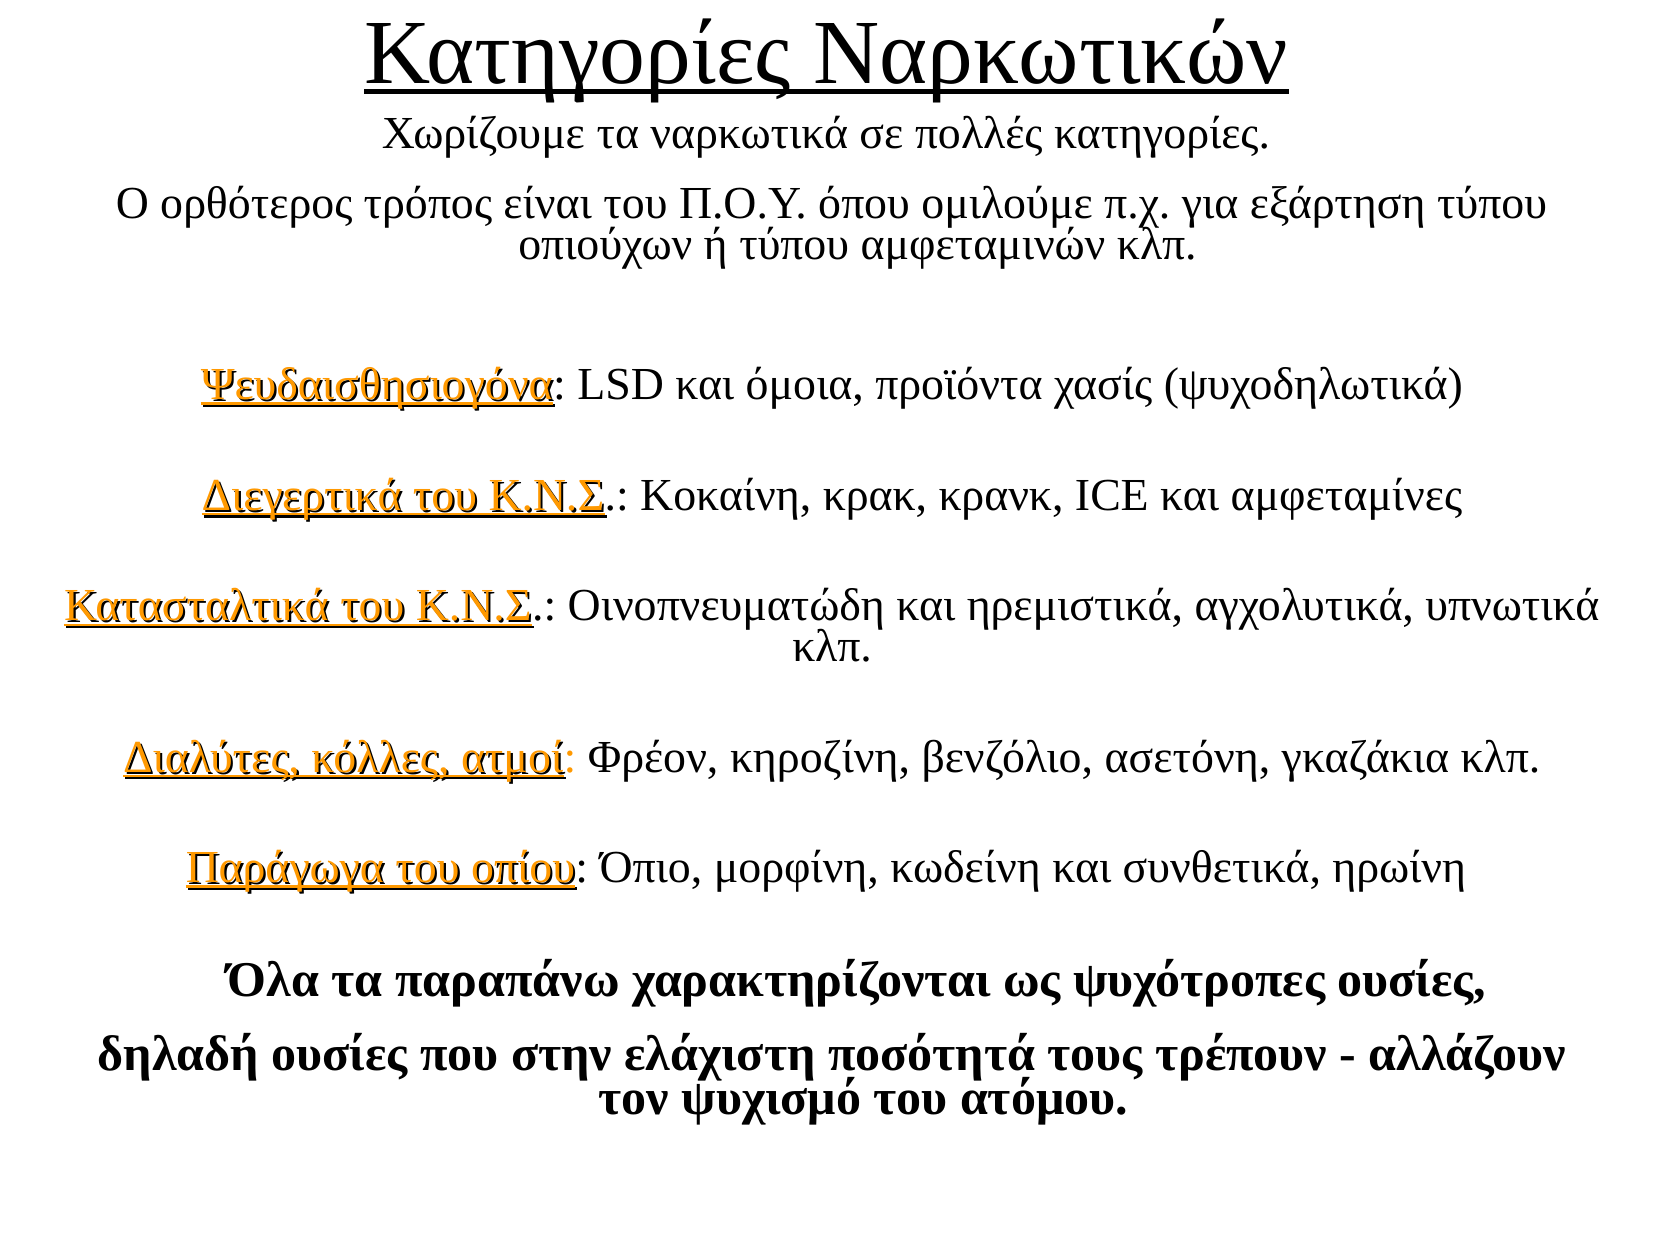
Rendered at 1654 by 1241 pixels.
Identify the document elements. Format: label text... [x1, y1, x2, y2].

list Χωρίζουμε τα ναρκωτικά σε πολλές κατηγορίες. Ο ορθότερος τρόπος είναι του Π.Ο.Υ. όπου ομιλούμε π.χ. για εξάρτηση τύπου οπιούχων ή τύπου αμφεταμινών κλπ. Ψευδαισθησιογόνα: LSD και όμοια, προϊόντα χασίς (ψυχοδηλωτικά) Διεγερτικά του Κ.Ν.Σ.: Κοκαίνη, κρακ, κρανκ, ICE και αμφεταμίνες Κατασταλτικά του Κ.Ν.Σ.: Οινοπνευματώδη και ηρεμιστικά, αγχολυτικά, υπνωτικά κλπ. Διαλύτες, κόλλες, ατμοί: Φρέον, κηροζίνη, βενζόλιο, ασετόνη, γκαζάκια κλπ. Παράγωγα του οπίου: Όπιο, μορφίνη, κωδείνη και συνθετικά, ηρωίνη Όλα τα παραπάνω χαρακτηρίζονται ως ψυχότροπες ουσίες, δηλαδή ουσίες που στην ελάχιστη ποσότητά τους τρέπουν - αλλάζουν τον ψυχισμό του ατόμου. [60, 116, 1605, 1220]
title Κατηγορίες Ναρκωτικών [82, 0, 1571, 116]
